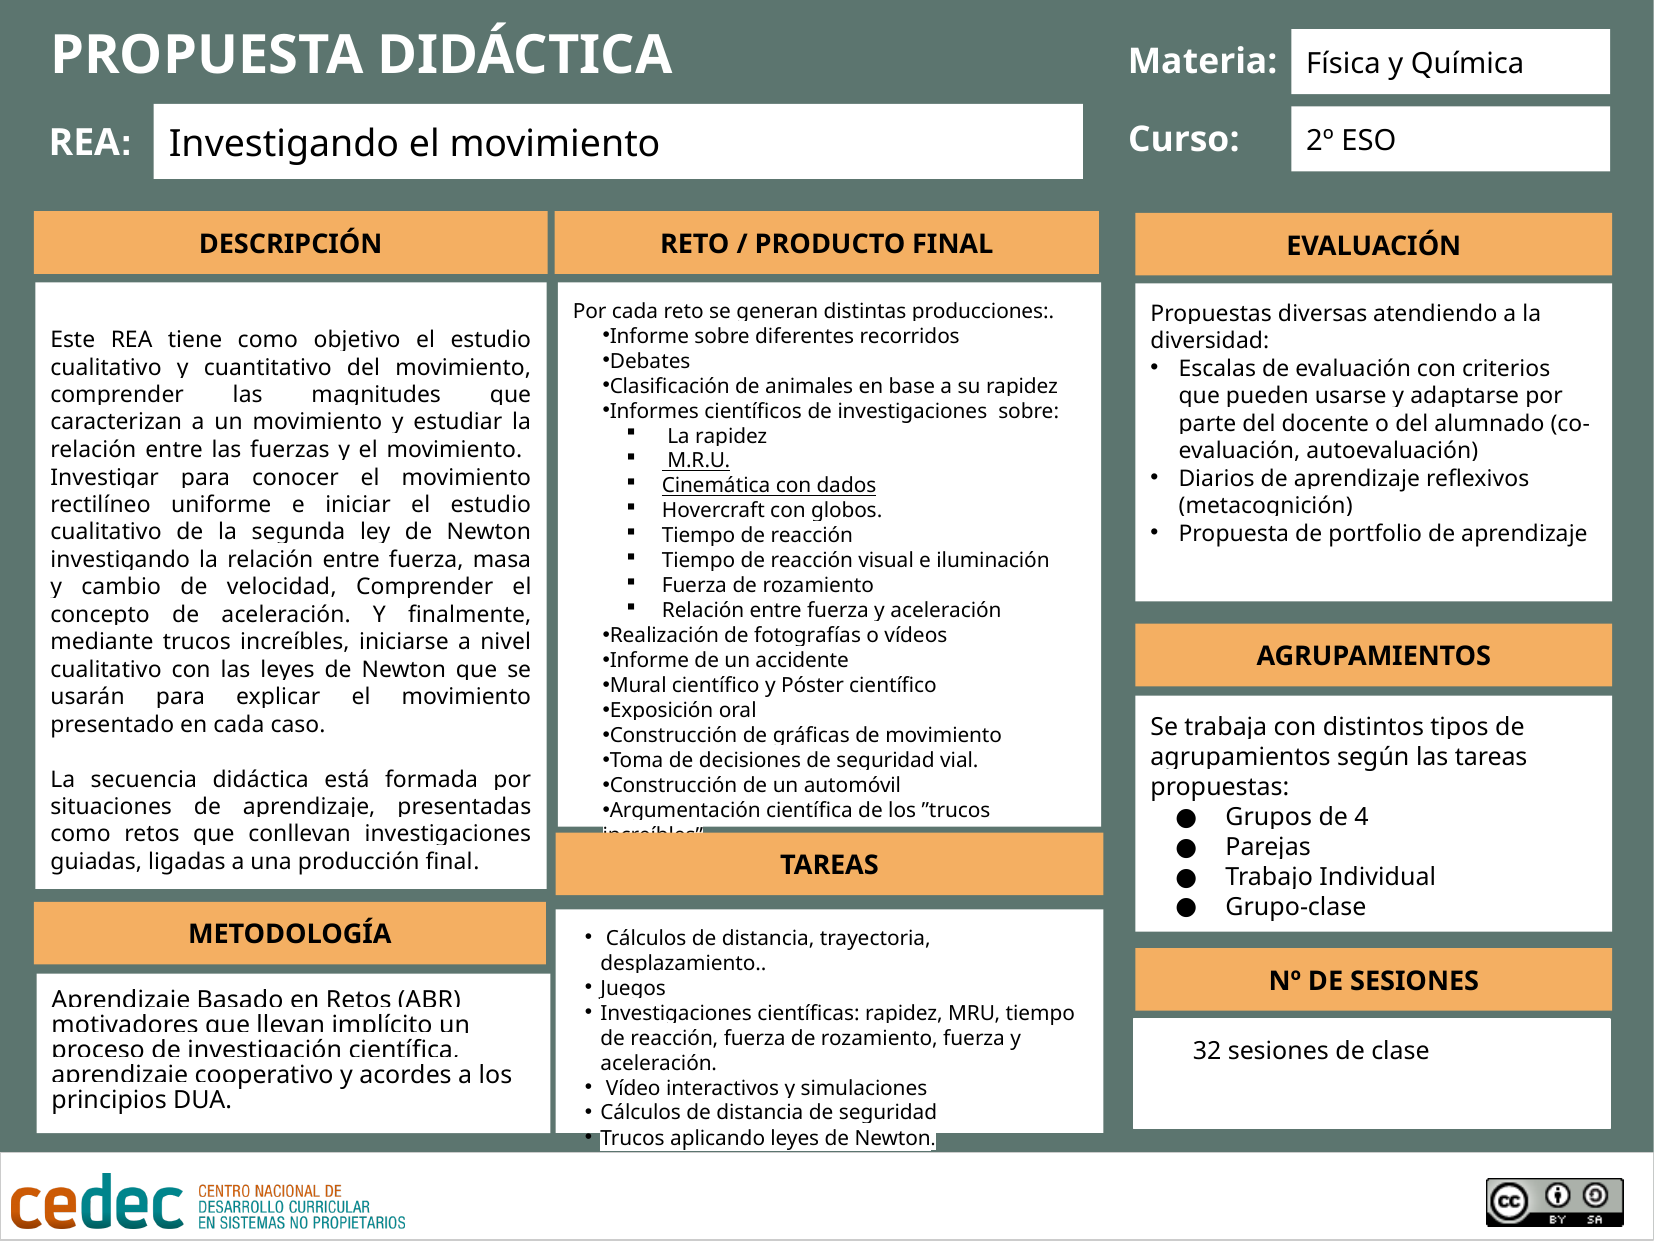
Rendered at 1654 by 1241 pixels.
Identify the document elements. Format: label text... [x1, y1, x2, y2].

text_box 32 sesiones de clase [1133, 1019, 1611, 1129]
text_box Este REA tiene como objetivo el estudio cualitativo y cuantitativo del movimiento, comprender las magnitudes que caracterizan a un movimiento y estudiar la relación entre las fuerzas y el movimiento. Investigar para conocer el movimiento rectilíneo uniforme e iniciar el estudio cualitativo de la segunda ley de Newton investigando la relación entre fuerza, masa y cambio de velocidad, Comprender el concepto de aceleración. Y finalmente, mediante trucos increíbles, iniciarse a nivel cualitativo con las leyes de Newton que se usarán para explicar el movimiento presentado en cada caso. La secuencia didáctica está formada por situaciones de aprendizaje, presentadas como retos que conllevan investigaciones guiadas, ligadas a una producción final. [35, 282, 547, 889]
text_box Se trabaja con distintos tipos de agrupamientos según las tareas propuestas: Grupos de 4 Parejas Trabajo Individual Grupo-clase [1135, 695, 1613, 932]
text_box Cálculos de distancia, trayectoria, desplazamiento.. Juegos Investigaciones científicas: rapidez, MRU, tiempo de reacción, fuerza de rozamiento, fuerza y aceleración. Vídeo interactivos y simulaciones Cálculos de distancia de seguridad Trucos aplicando leyes de Newton. [555, 909, 1104, 1133]
text_box [0, 1152, 1654, 1241]
text_box 2º ESO [1291, 106, 1611, 172]
text_box Investigando el movimiento [153, 103, 1083, 179]
text_box EVALUACIÓN [1135, 212, 1613, 276]
text_box RETO / PRODUCTO FINAL [554, 211, 1099, 274]
text_box Aprendizaje Basado en Retos (ABR) motivadores que llevan implícito un proceso de investigación científica, aprendizaje cooperativo y acordes a los principios DUA. [36, 973, 551, 1134]
picture [1486, 1178, 1624, 1227]
text_box METODOLOGÍA [33, 901, 546, 965]
text_box Física y Química [1291, 29, 1611, 95]
text_box DESCRIPCIÓN [33, 211, 548, 274]
picture [11, 1173, 405, 1229]
text_box Curso: [1113, 109, 1303, 173]
text_box Propuestas diversas atendiendo a la diversidad: Escalas de evaluación con criterios que pueden usarse y adaptarse por parte del docente o del alumnado (co-evaluación, autoevaluación) Diarios de aprendizaje reflexivos (metacognición) Propuesta de portfolio de aprendizaje [1135, 283, 1613, 602]
text_box Materia: [1113, 30, 1291, 94]
text_box AGRUPAMIENTOS [1135, 623, 1613, 687]
text_box REA: [33, 110, 153, 174]
text_box Por cada reto se generan distintas producciones:. Informe sobre diferentes recorridos Debates Clasificación de animales en base a su rapidez Informes científicos de investigaciones sobre: La rapidez M.R.U. Cinemática con dados Hovercraft con globos. Tiempo de reacción Tiempo de reacción visual e iluminación Fuerza de rozamiento Relación entre fuerza y aceleración Realización de fotografías o vídeos Informe de un accidente Mural científico y Póster científico Exposición oral Construcción de gráficas de movimiento Toma de decisiones de seguridad vial. Construcción de un automóvil Argumentación científica de los ”trucos increíbles” [557, 282, 1102, 827]
text_box Nº DE SESIONES [1135, 948, 1613, 1011]
text_box TAREAS [555, 832, 1104, 896]
text_box PROPUESTA DIDÁCTICA [35, 11, 1027, 110]
